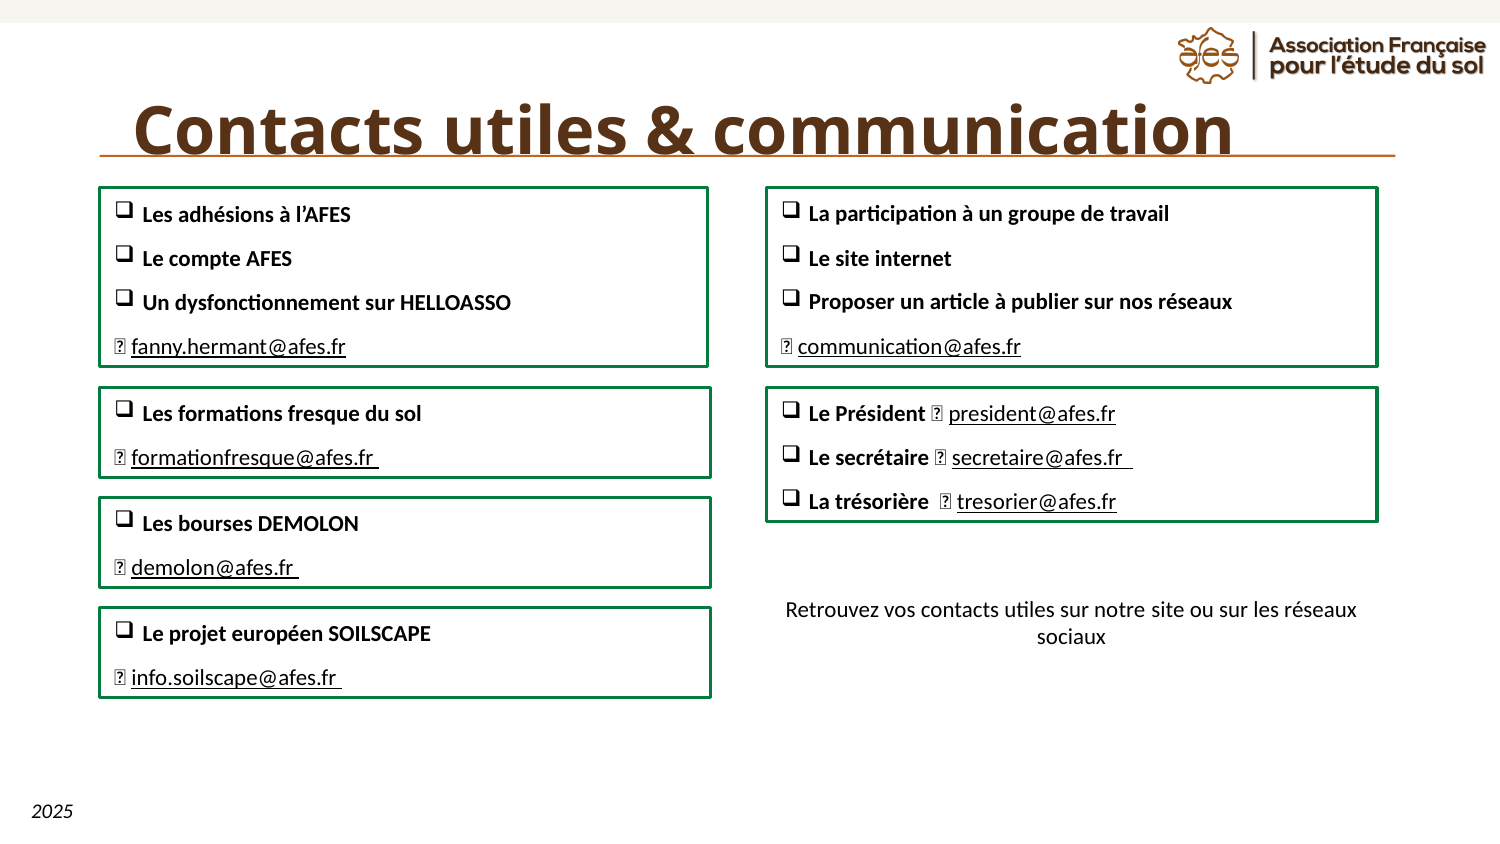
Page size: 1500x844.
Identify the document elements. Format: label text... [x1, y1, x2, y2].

picture [1178, 26, 1500, 98]
text_box Le projet européen SOILSCAPE 📩 info.soilscape@afes.fr [100, 607, 710, 698]
text_box Le Président 📩 president@afes.fr Le secrétaire 📩 secretaire@afes.fr La trésorière 📩 tresorier@afes.fr [766, 387, 1377, 522]
text_box Les formations fresque du sol 📩 formationfresque@afes.fr [100, 387, 710, 478]
text_box Les adhésions à l’AFES Le compte AFES Un dysfonctionnement sur HELLOASSO 📩 fanny.hermant@afes.fr [100, 188, 708, 366]
text_box 2025 [16, 786, 766, 830]
text_box La participation à un groupe de travail Le site internet Proposer un article à publier sur nos réseaux 📩 communication@afes.fr [766, 188, 1377, 366]
title Contacts utiles & communication [99, 50, 1366, 145]
text_box Retrouvez vos contacts utiles sur notre site ou sur les réseaux sociaux [766, 586, 1377, 658]
text_box Les bourses DEMOLON 📩 demolon@afes.fr [100, 497, 710, 588]
